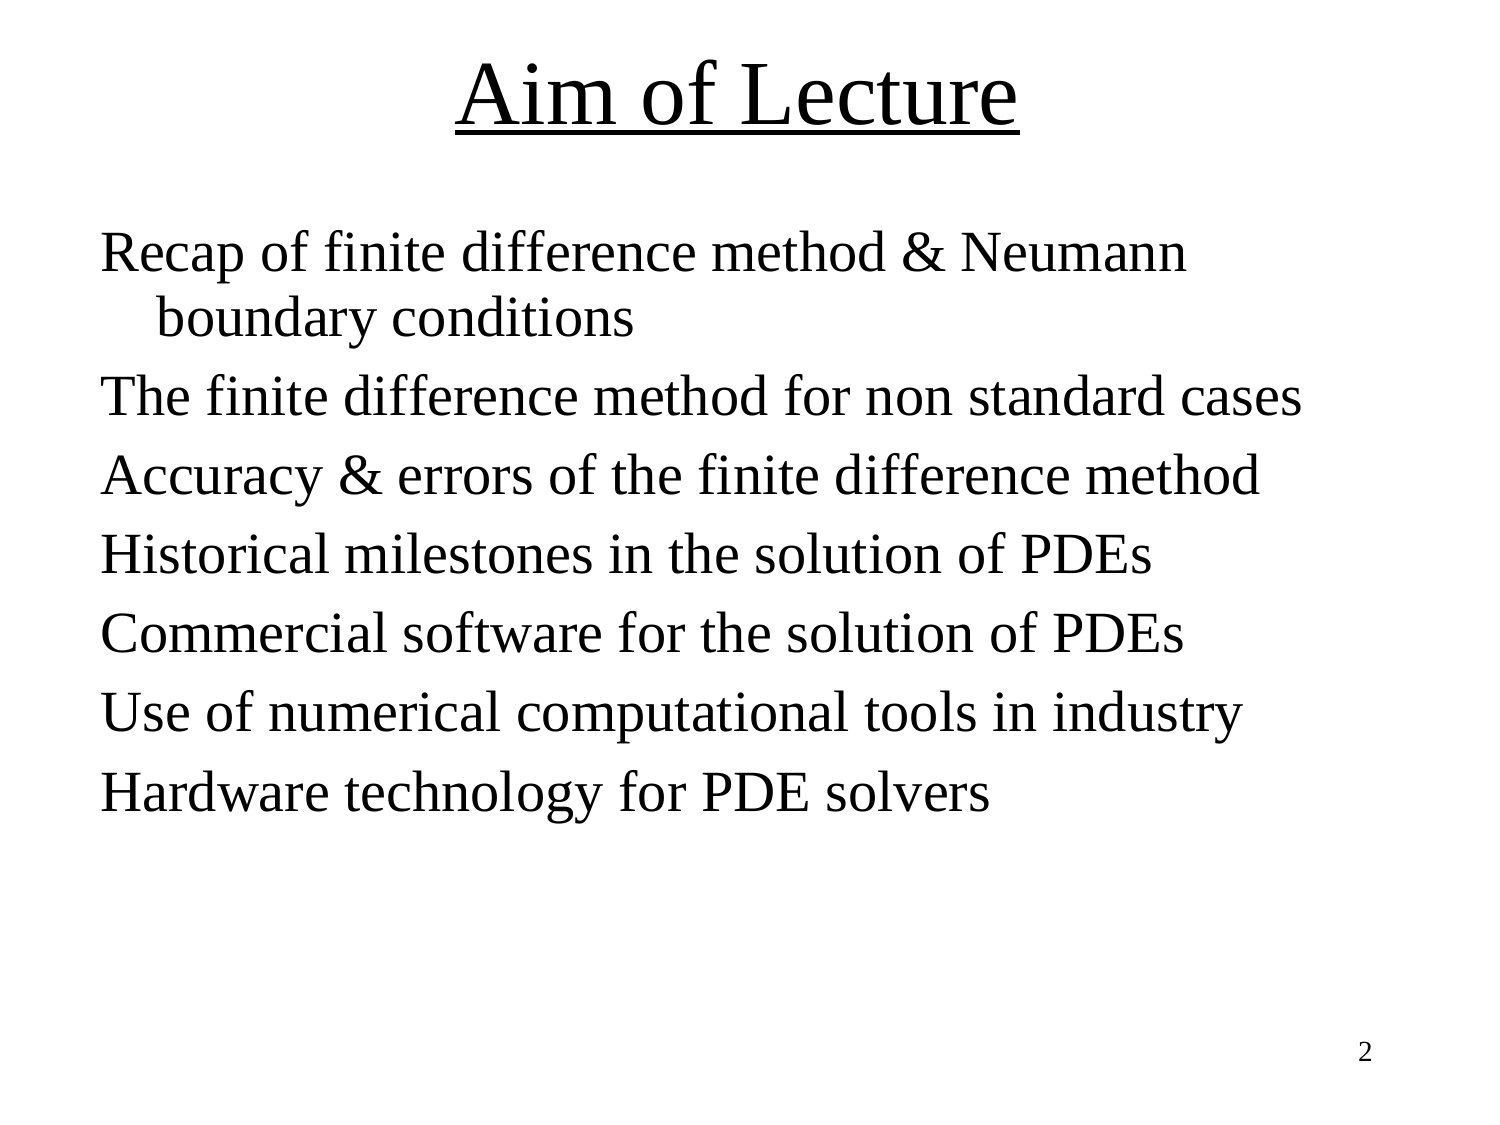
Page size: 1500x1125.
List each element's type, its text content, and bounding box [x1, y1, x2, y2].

list Recap of finite difference method & Neumann boundary conditions The finite difference method for non standard cases Accuracy & errors of the finite difference method Historical milestones in the solution of PDEs Commercial software for the solution of PDEs Use of numerical computational tools in industry Hardware technology for PDE solvers [85, 212, 1388, 1020]
title Aim of Lecture [99, 0, 1375, 188]
text_box <number> [1074, 1025, 1388, 1101]
